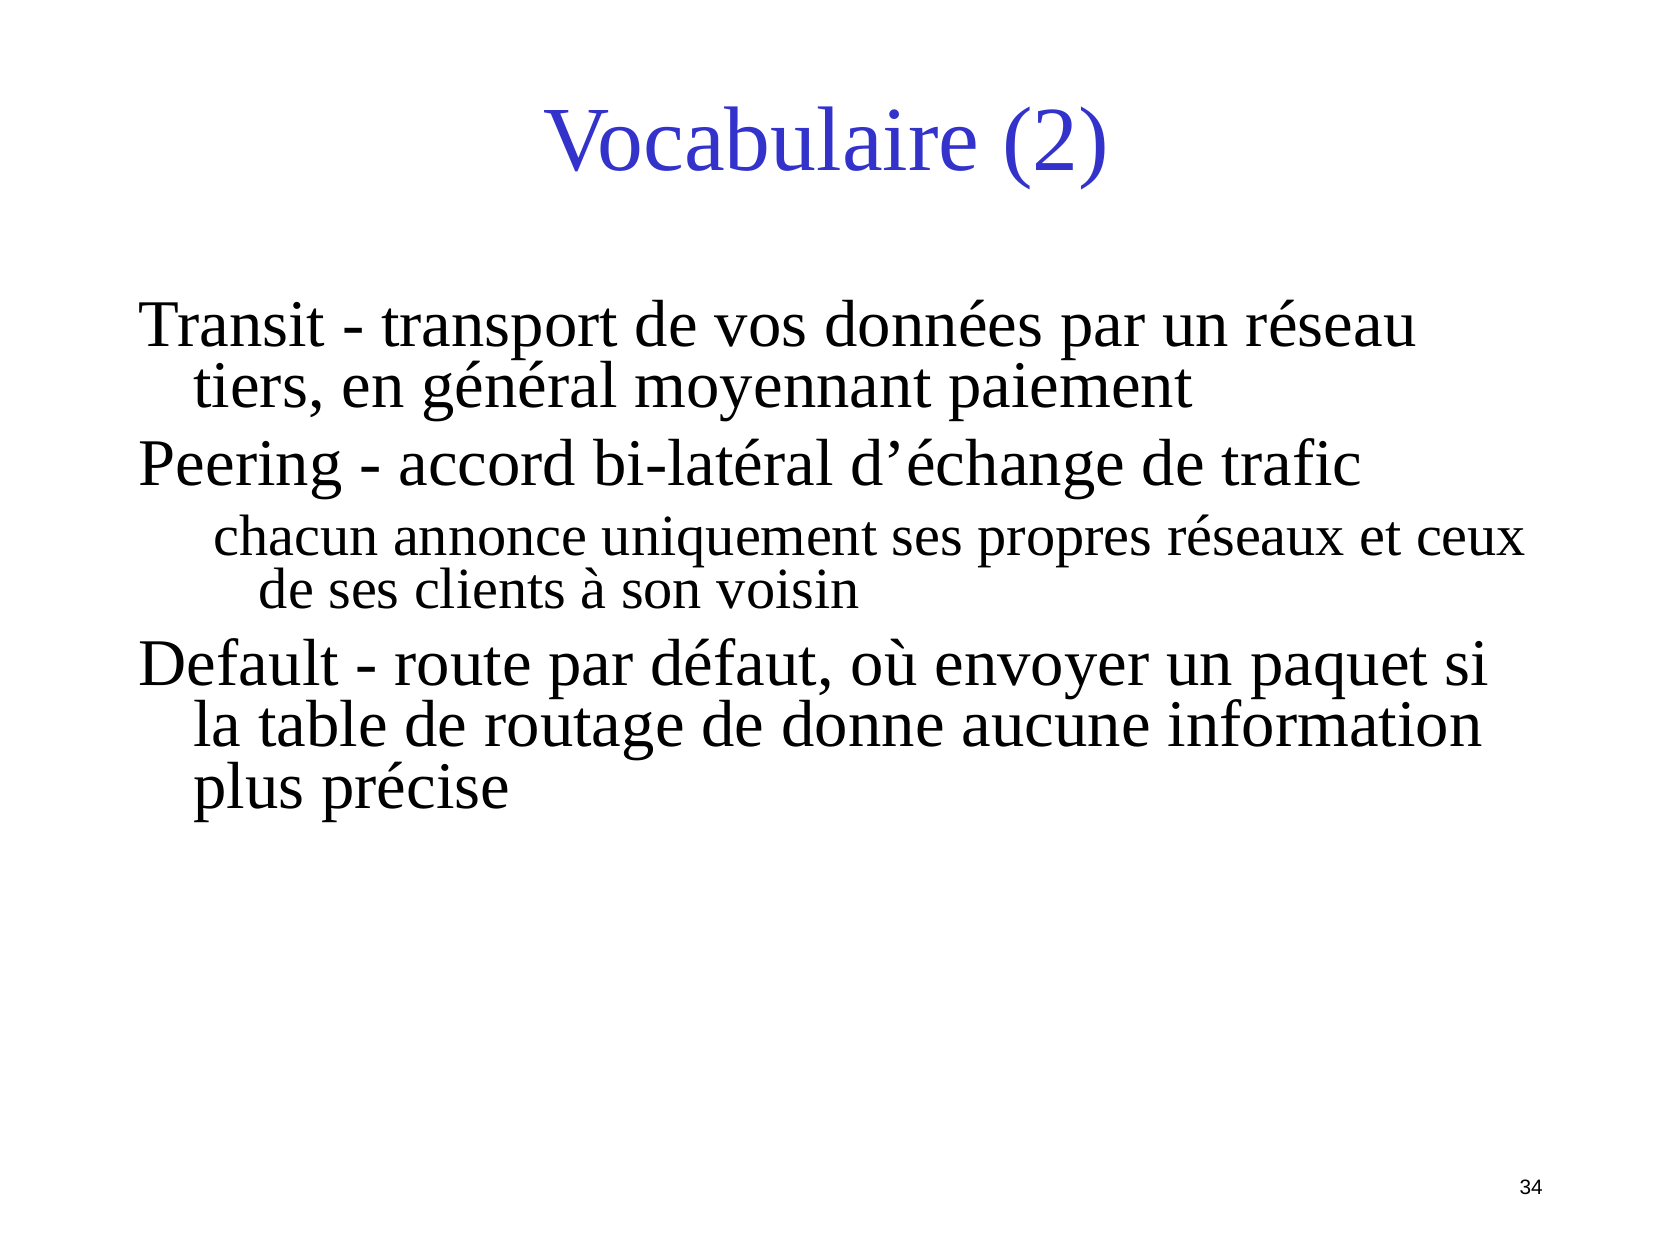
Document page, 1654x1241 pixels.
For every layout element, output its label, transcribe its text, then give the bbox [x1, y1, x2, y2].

list Transit - transport de vos données par un réseau tiers, en général moyennant paiement Peering - accord bi-latéral d’échange de trafic chacun annonce uniquement ses propres réseaux et ceux de ses clients à son voisin Default - route par défaut, où envoyer un paquet si la table de routage de donne aucune information plus précise [123, 289, 1557, 1131]
title Vocabulaire (2)‏ [123, 41, 1530, 248]
